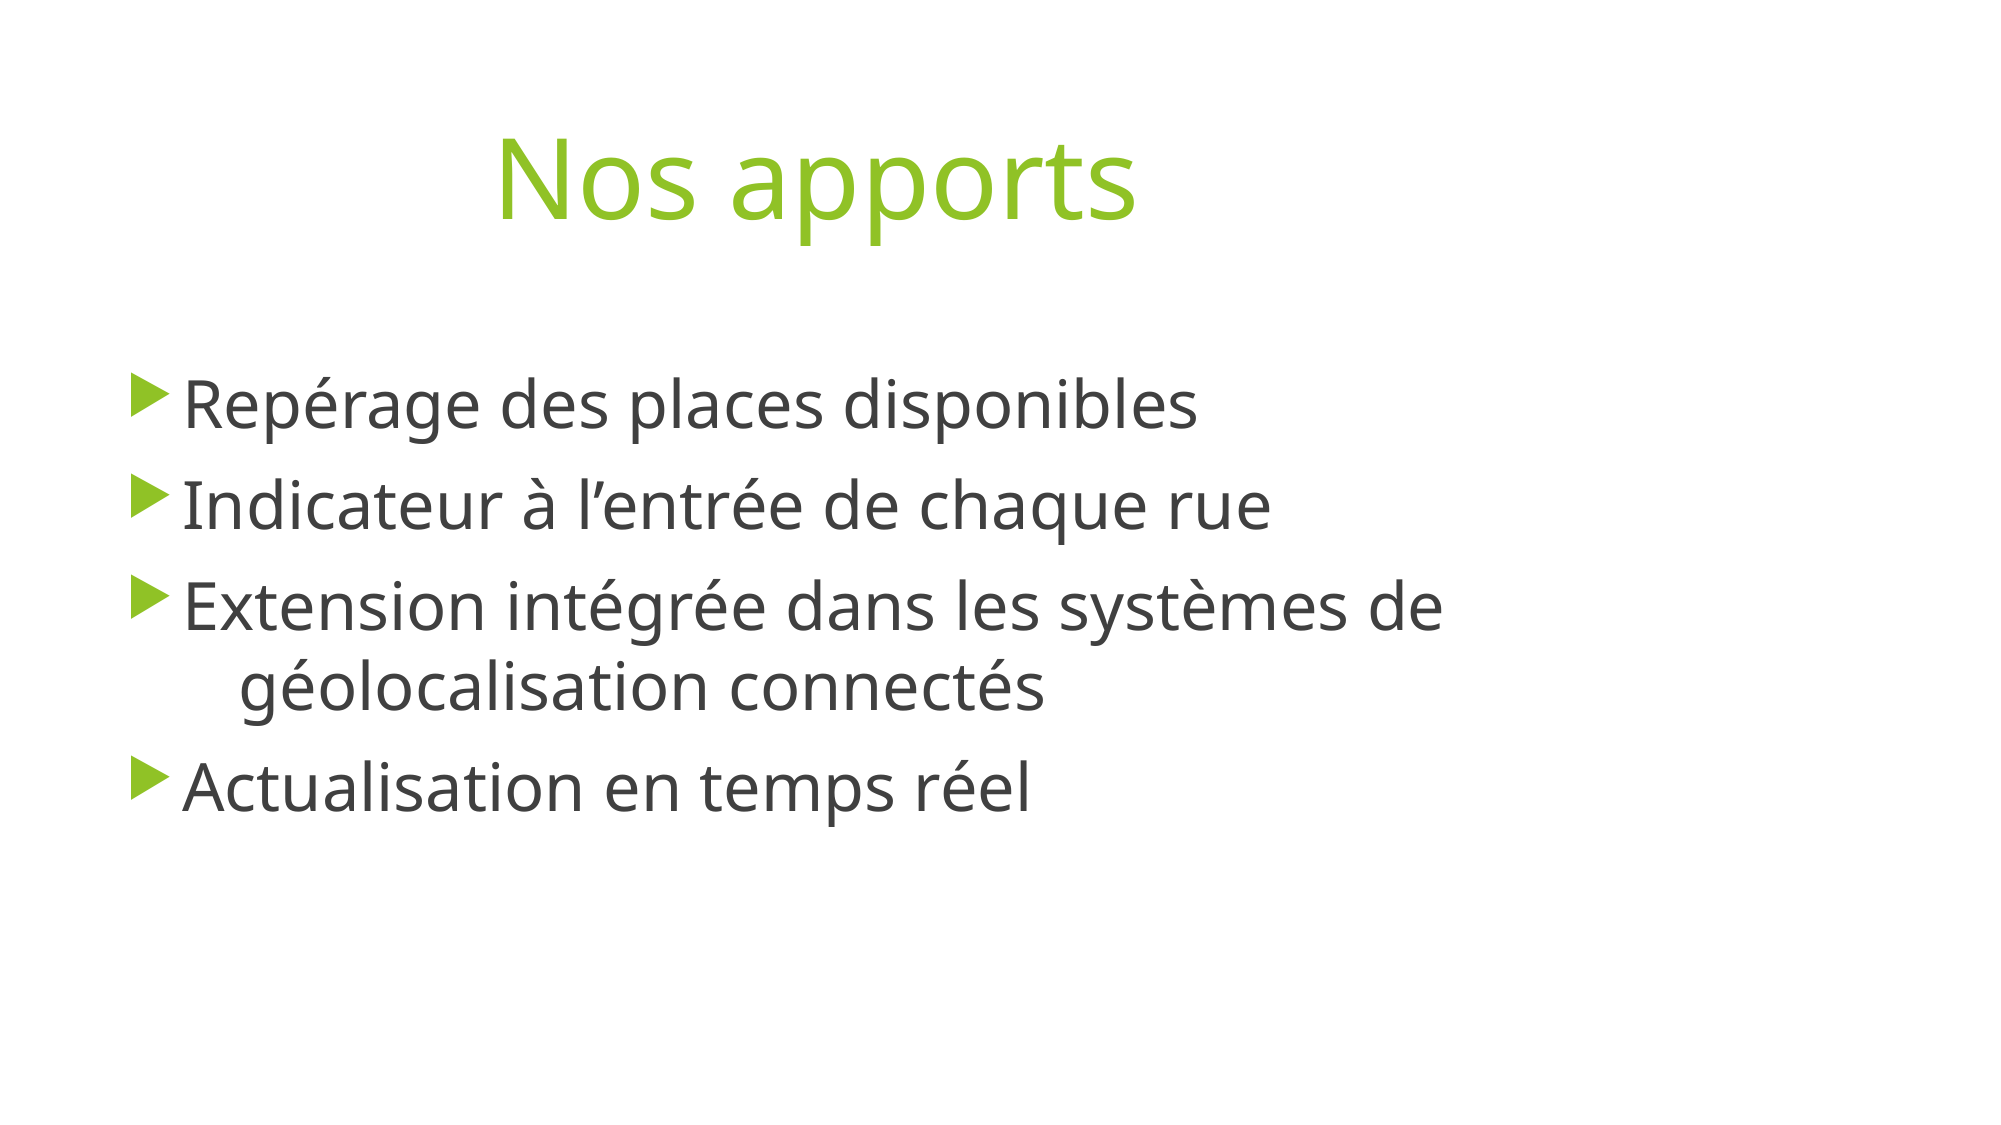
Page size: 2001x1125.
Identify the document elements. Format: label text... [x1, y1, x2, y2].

list Repérage des places disponibles Indicateur à l’entrée de chaque rue Extension intégrée dans les systèmes de géolocalisation connectés Actualisation en temps réel [111, 354, 1522, 992]
title Nos apports [111, 99, 1522, 317]
